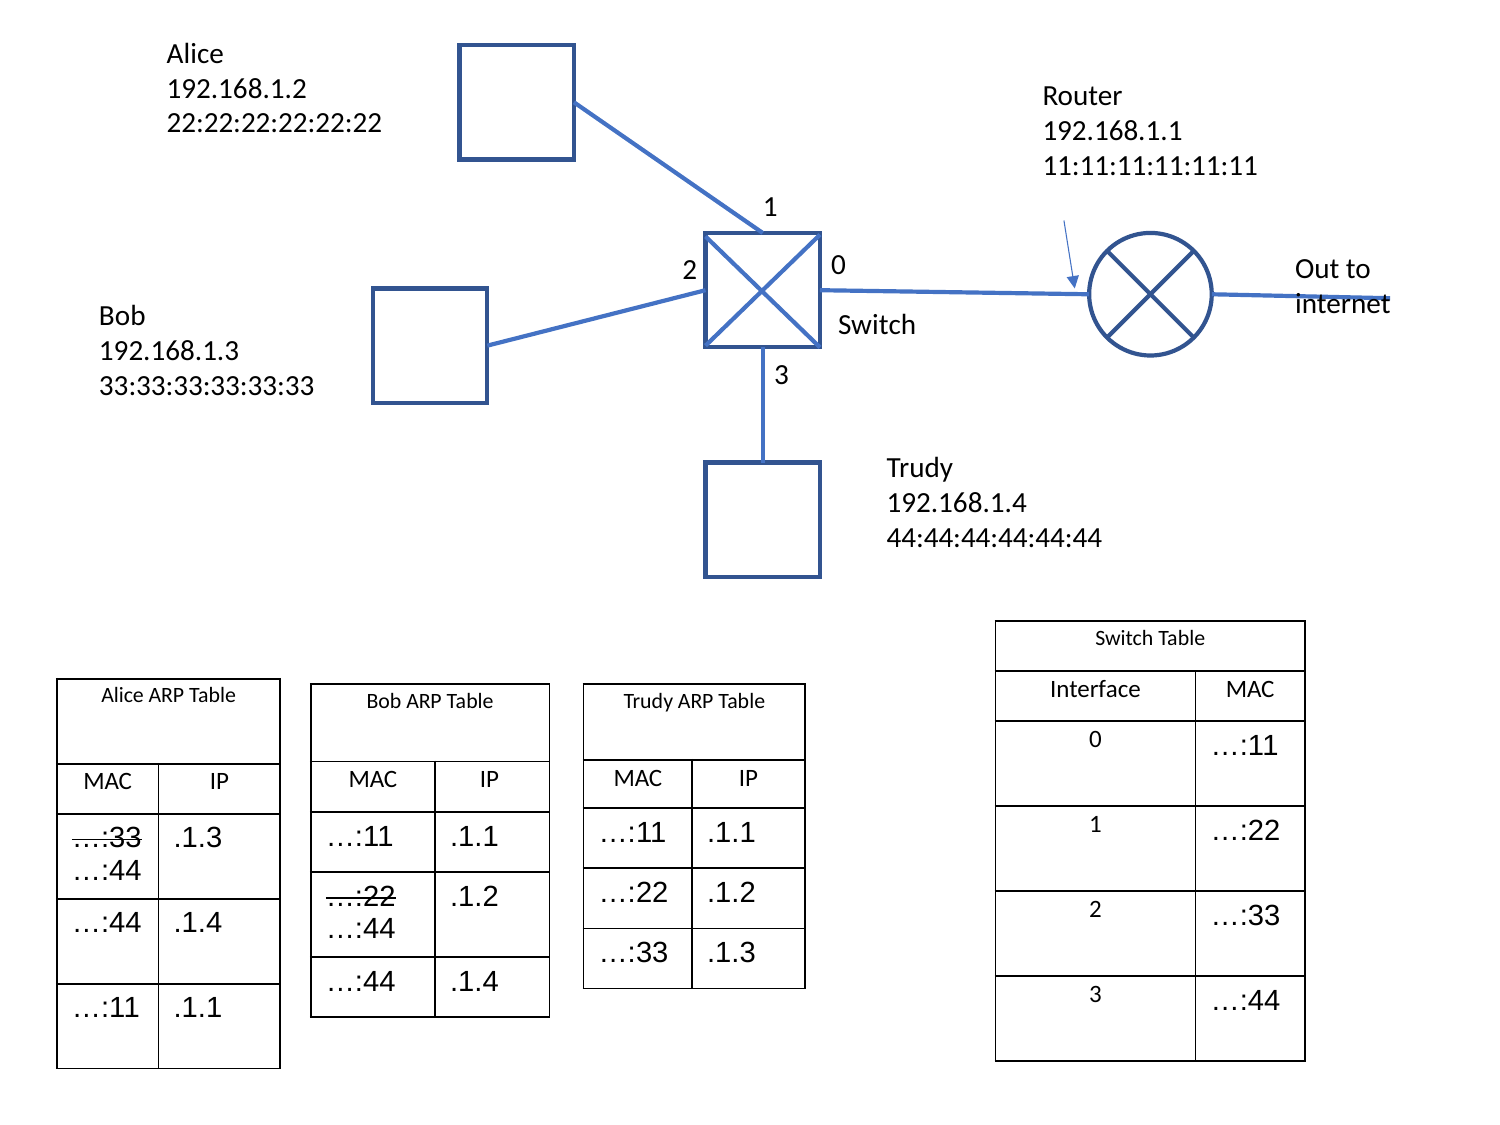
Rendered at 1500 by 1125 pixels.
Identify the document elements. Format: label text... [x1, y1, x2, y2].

table_cell …:33 [1196, 892, 1304, 975]
table_cell …:22 [584, 869, 691, 928]
table_cell …:11 [1196, 722, 1304, 805]
table_cell …:22 [1196, 807, 1304, 890]
table_cell MAC [58, 765, 158, 813]
table_cell .1.3 [159, 815, 279, 898]
table_cell …:11 [584, 809, 691, 867]
table_cell 3 [996, 977, 1195, 1060]
text_box Trudy 192.168.1.4 44:44:44:44:44:44 [871, 440, 1118, 561]
table_cell .1.2 [436, 873, 549, 956]
table_cell .1.1 [159, 985, 279, 1068]
text_box 2 [667, 243, 712, 293]
table_cell IP [693, 761, 804, 807]
table_cell IP [159, 765, 279, 813]
table_cell MAC [1196, 672, 1304, 720]
table_cell 1 [996, 807, 1195, 890]
table_cell .1.1 [693, 809, 804, 867]
table_cell Interface [996, 672, 1195, 720]
table_cell IP [436, 762, 549, 811]
table_header Trudy ARP Table [584, 685, 804, 759]
table_cell .1.3 [693, 929, 804, 988]
table_cell 2 [996, 892, 1195, 975]
text_box Switch [823, 298, 932, 349]
table_cell .1.1 [436, 813, 549, 871]
text_box Alice 192.168.1.2 22:22:22:22:22:22 [151, 26, 398, 147]
text_box 0 [816, 237, 861, 288]
table_cell .1.4 [159, 900, 279, 983]
text_box Router 192.168.1.1 11:11:11:11:11:11 [1027, 69, 1274, 189]
table_cell …:44 [58, 900, 158, 983]
table_cell …:11 [58, 985, 158, 1068]
text_box 1 [748, 179, 793, 230]
table_header Bob ARP Table [312, 685, 549, 761]
table_cell …:33 …:44 [58, 815, 158, 898]
table_cell MAC [584, 761, 691, 807]
table_cell …:44 [1196, 977, 1304, 1060]
table_header Alice ARP Table [58, 680, 279, 763]
table_cell …:44 [312, 958, 434, 1016]
table_header Switch Table [996, 622, 1304, 670]
text_box Bob 192.168.1.3 33:33:33:33:33:33 [84, 289, 330, 409]
table_cell .1.4 [436, 958, 549, 1016]
text_box 3 [759, 348, 804, 398]
table_cell …:33 [584, 929, 691, 988]
table_cell 0 [996, 722, 1195, 805]
table_cell …:11 [312, 813, 434, 871]
table_cell .1.2 [693, 869, 804, 928]
table_cell …:22 …:44 [312, 873, 434, 956]
text_box Out to internet [1280, 242, 1459, 327]
table_cell MAC [312, 762, 434, 811]
